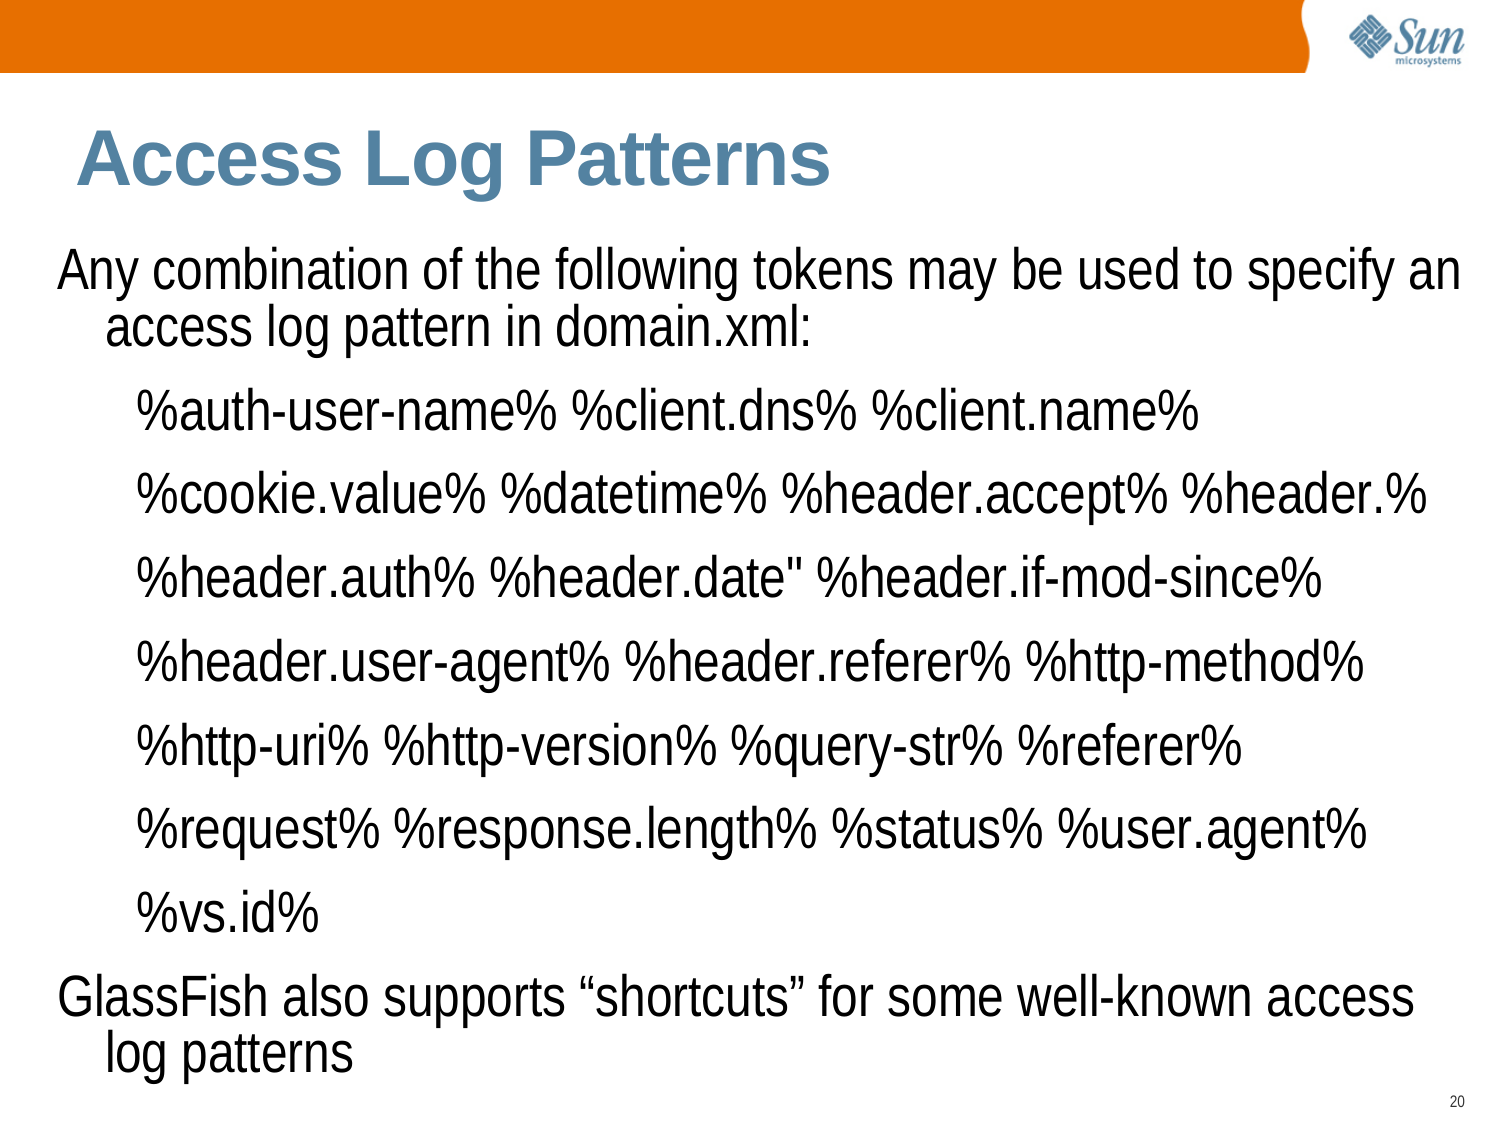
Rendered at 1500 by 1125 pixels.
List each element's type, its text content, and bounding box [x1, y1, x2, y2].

title Access Log Patterns [75, 121, 1437, 225]
list Any combination of the following tokens may be used to specify an access log pattern in domain.xml: %auth-user-name% %client.dns% %client.name% %cookie.value% %datetime% %header.accept% %header.% %header.auth% %header.date" %header.if-mod-since% %header.user-agent% %header.referer% %http-method% %http-uri% %http-version% %query-str% %referer% %request% %response.length% %status% %user.agent% %vs.id% GlassFish also supports “shortcuts” for some well-known access log patterns [37, 244, 1474, 1088]
picture [0, 0, 1500, 73]
